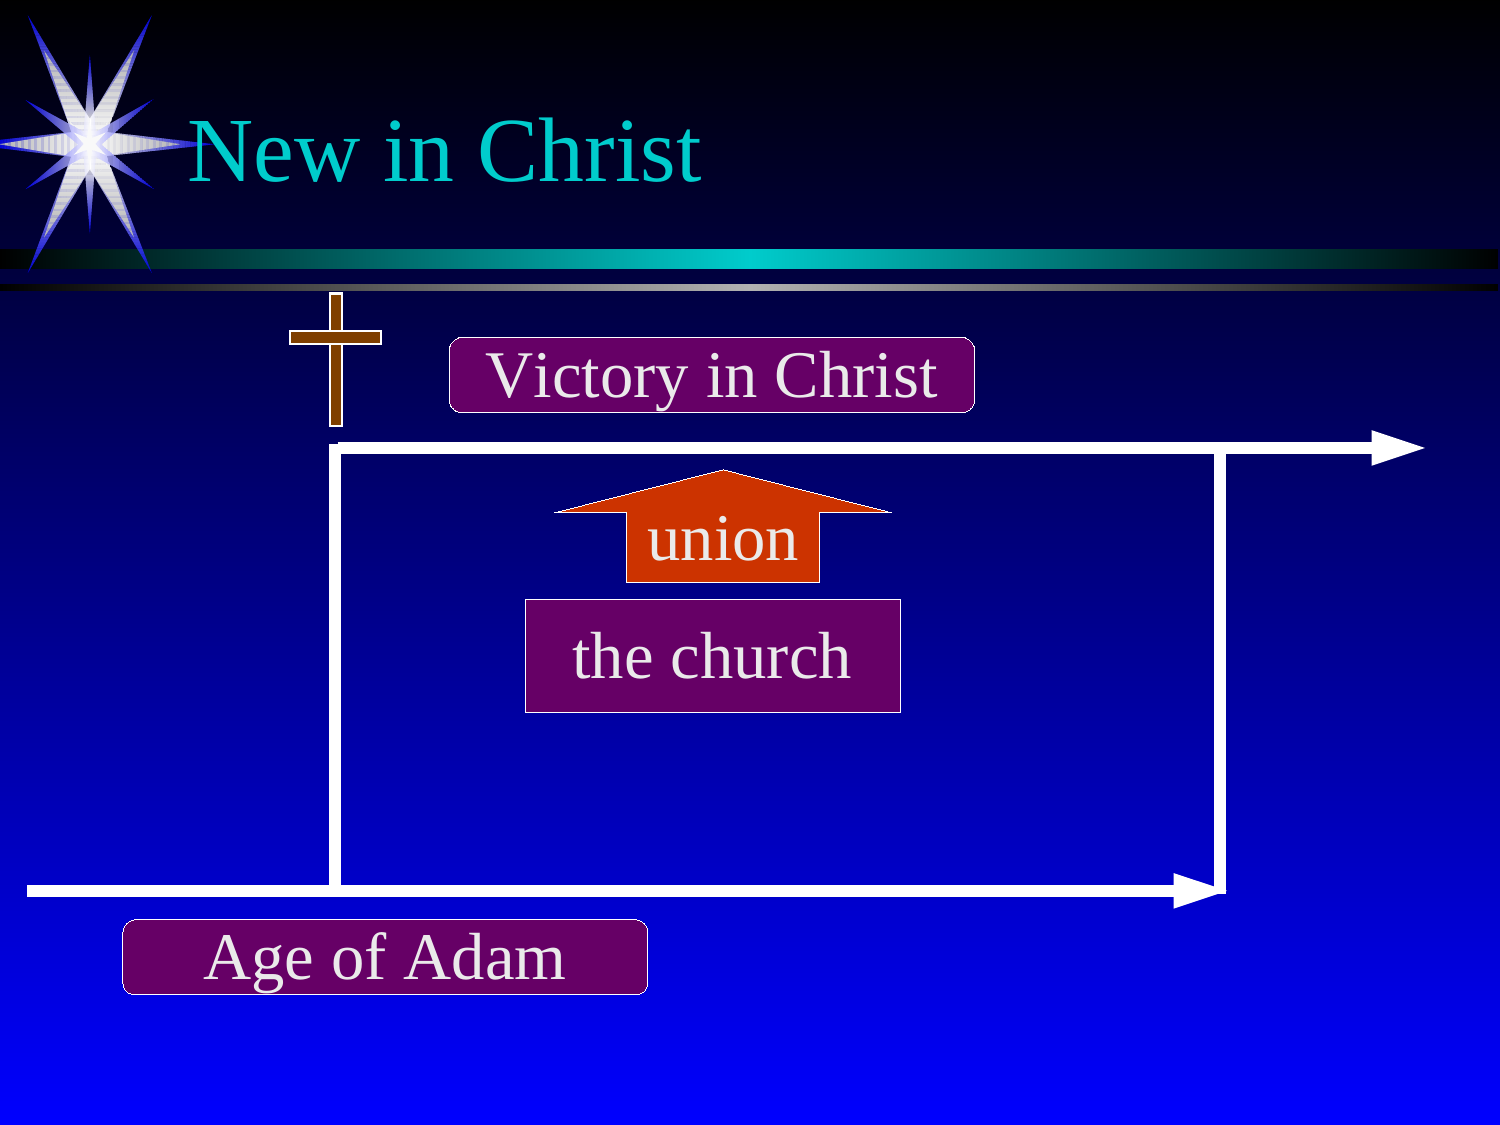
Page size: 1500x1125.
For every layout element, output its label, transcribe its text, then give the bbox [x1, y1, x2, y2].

text_box [290, 293, 381, 427]
text_box the church [525, 599, 901, 713]
text_box Victory in Christ [449, 337, 975, 413]
title New in Christ [187, 56, 1463, 244]
text_box Age of Adam [122, 919, 648, 995]
text_box union [554, 469, 892, 583]
